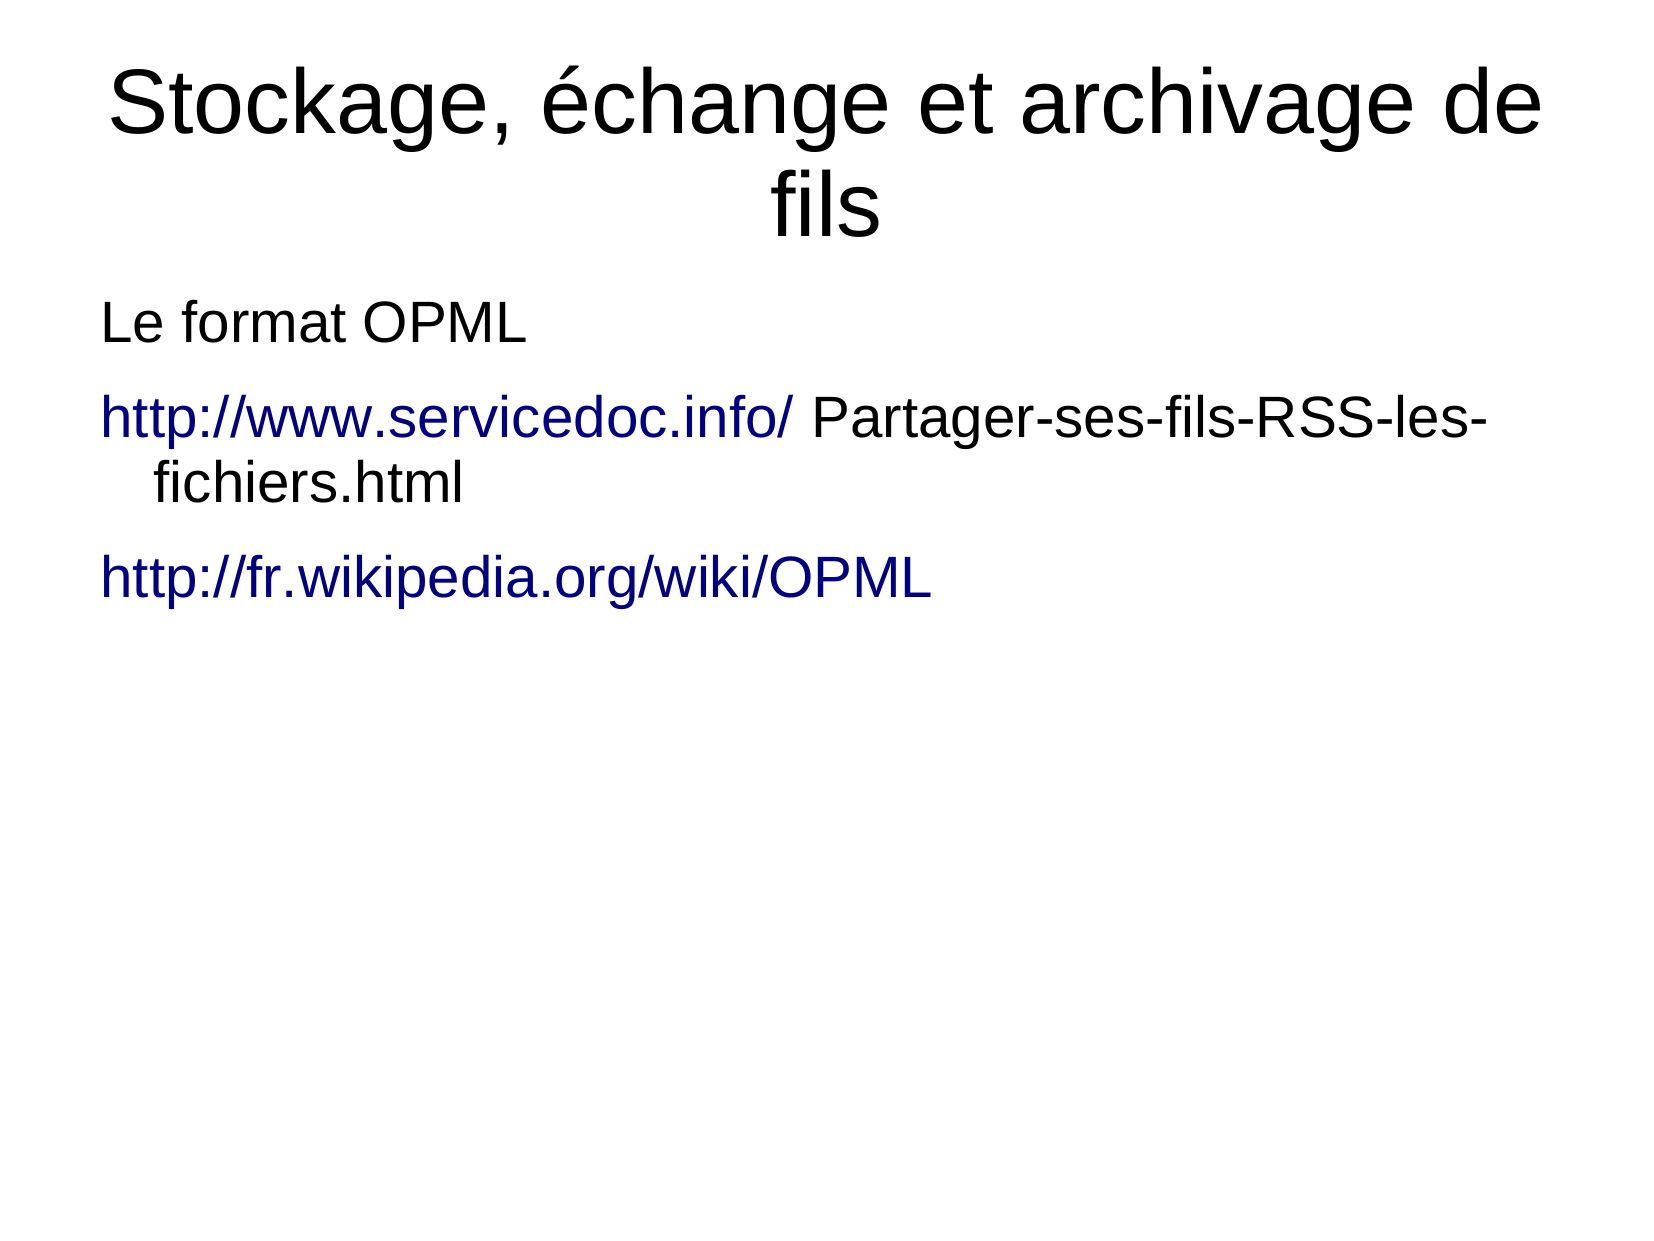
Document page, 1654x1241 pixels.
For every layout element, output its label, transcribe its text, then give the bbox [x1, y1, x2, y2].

title Stockage, échange et archivage de fils [82, 49, 1571, 257]
list Le format OPML http://www.servicedoc.info/ Partager-ses-fils-RSS-les-fichiers.html http://fr.wikipedia.org/wiki/OPML [82, 290, 1571, 1109]
